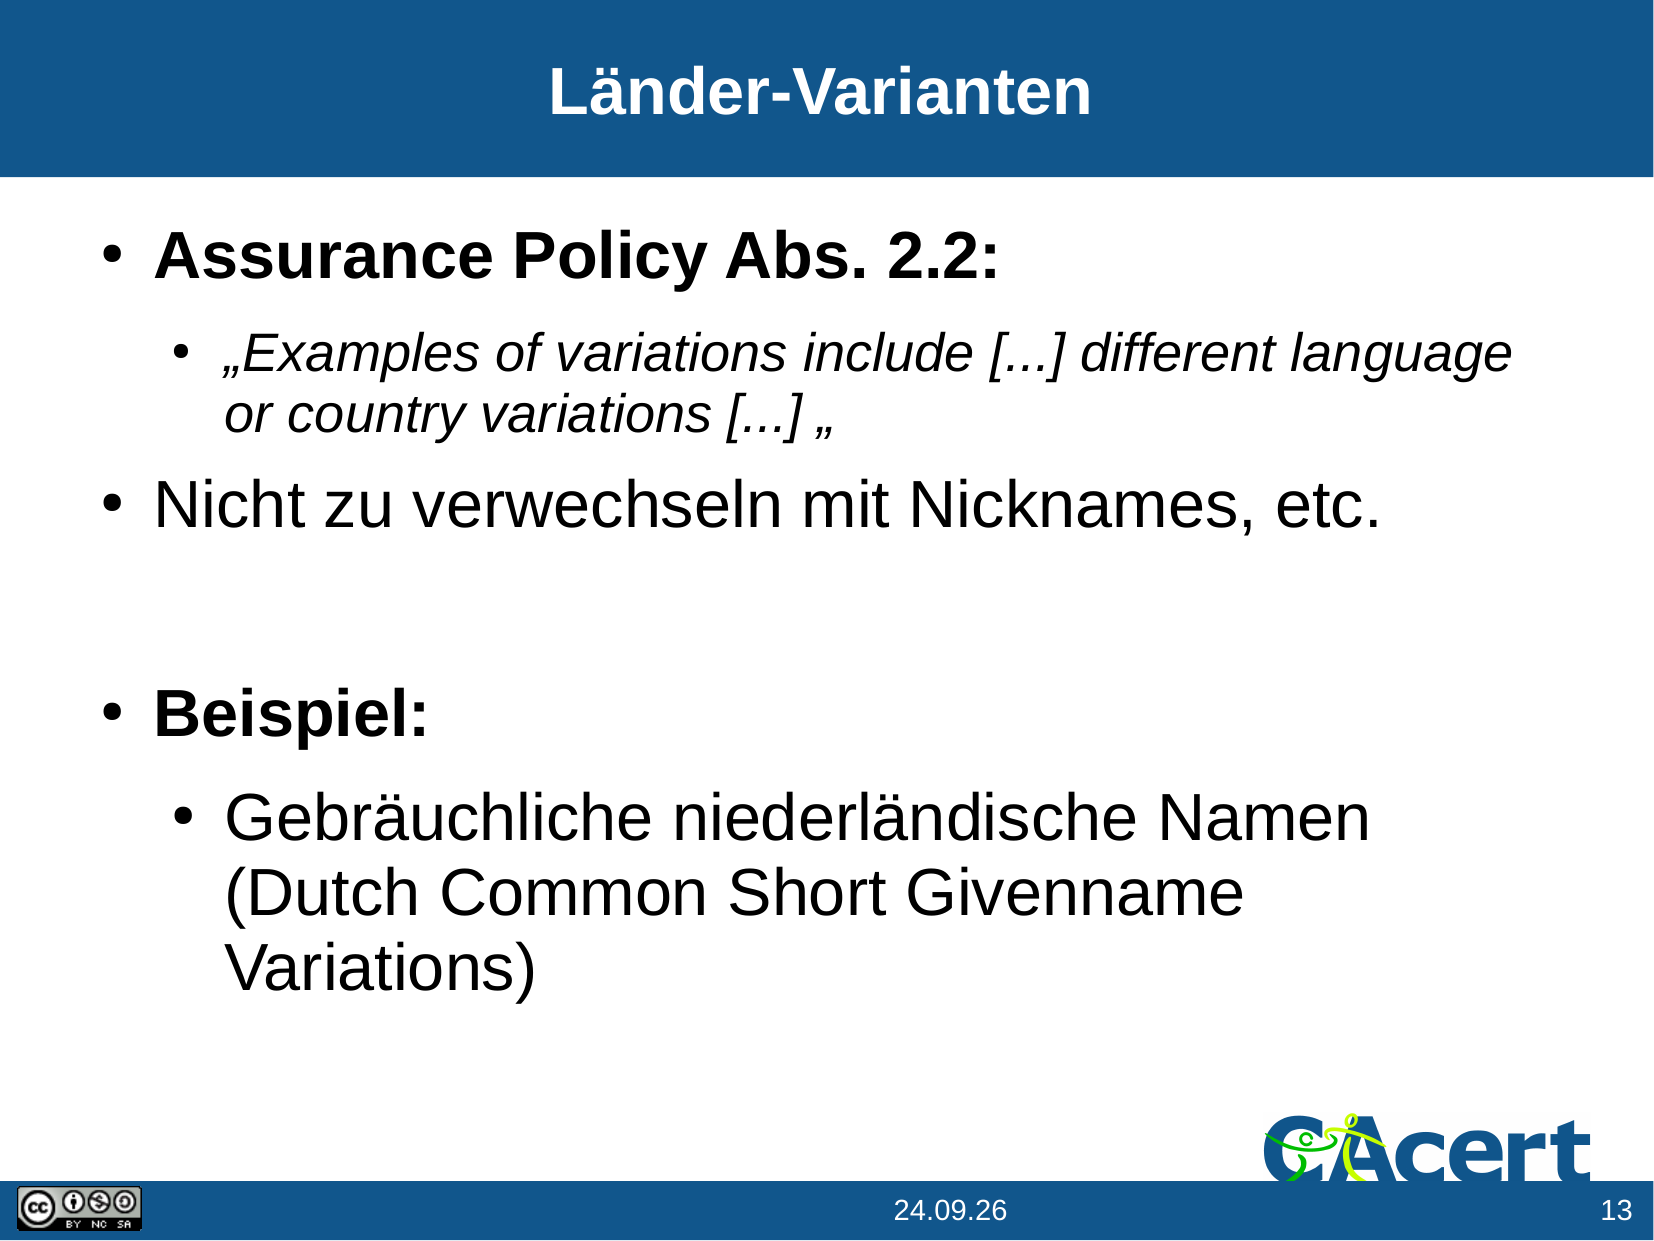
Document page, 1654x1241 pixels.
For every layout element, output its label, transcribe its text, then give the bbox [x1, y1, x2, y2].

picture [17, 1186, 142, 1231]
title Länder-Varianten [76, 17, 1565, 166]
picture [1263, 1112, 1591, 1181]
list Assurance Policy Abs. 2.2: „Examples of variations include [...] different language or country variations [...] „ Nicht zu verwechseln mit Nicknames, etc. Beispiel: Gebräuchliche niederländische Namen (Dutch Common Short Givenname Variations) [82, 218, 1571, 1091]
